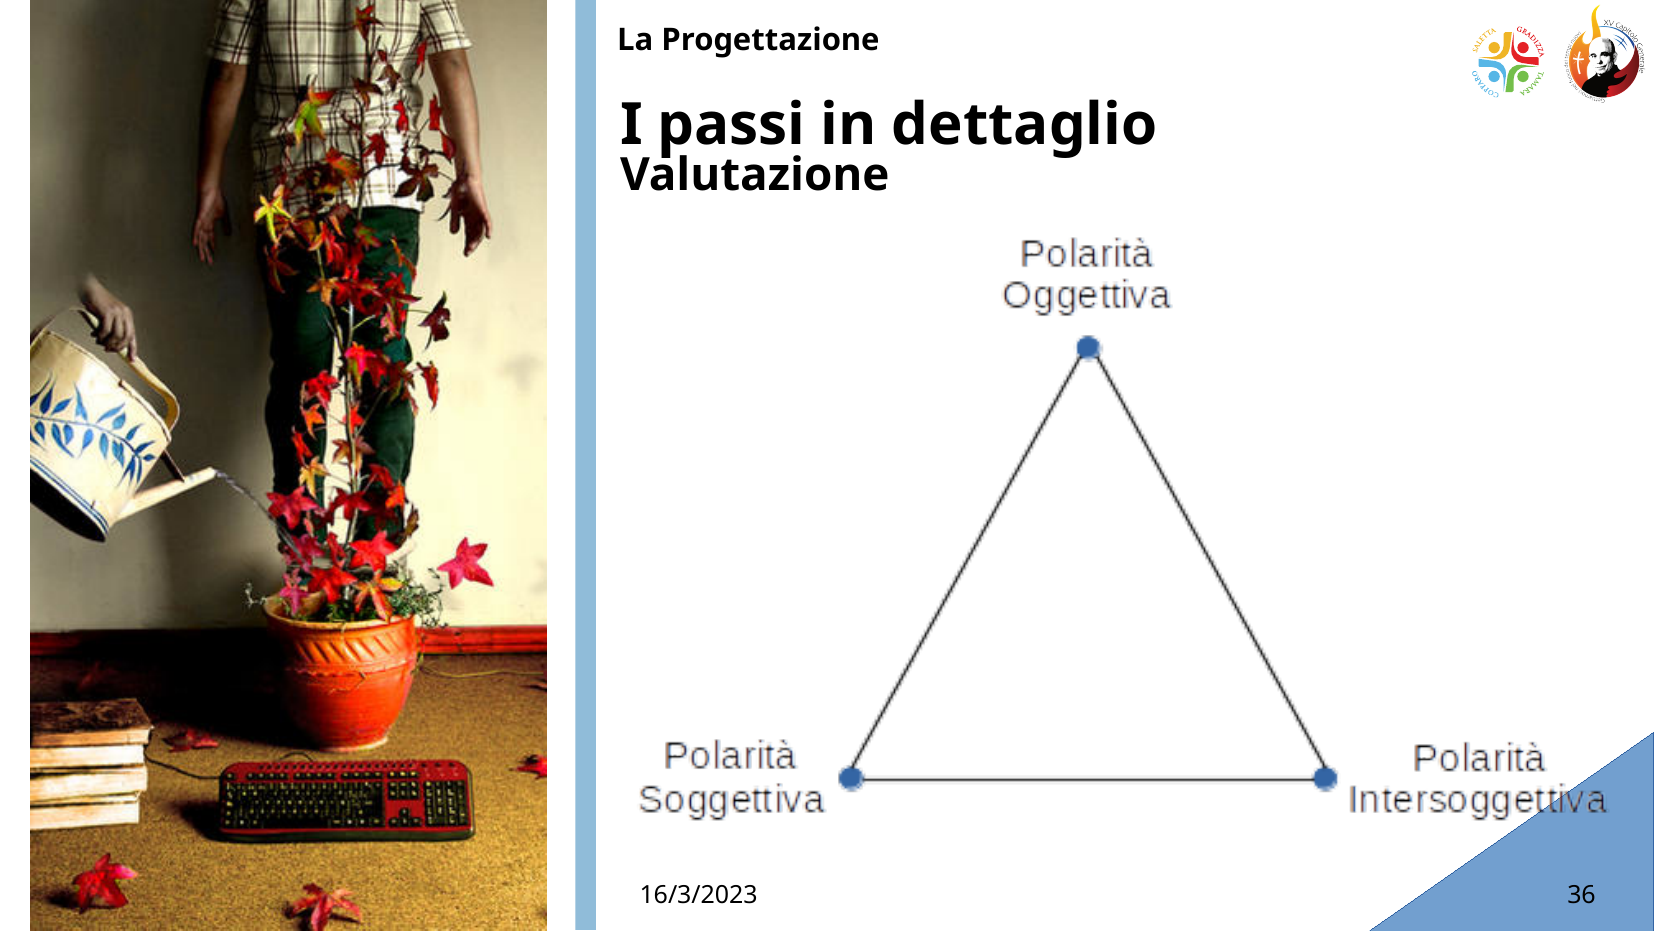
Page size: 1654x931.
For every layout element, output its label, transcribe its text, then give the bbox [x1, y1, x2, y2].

picture [30, 0, 547, 931]
title Valutazione [620, 154, 1617, 189]
picture [615, 226, 1620, 854]
title I passi in dettaglio [620, 82, 1617, 154]
picture [1563, 4, 1646, 103]
text_box La Progettazione [602, 9, 1335, 63]
